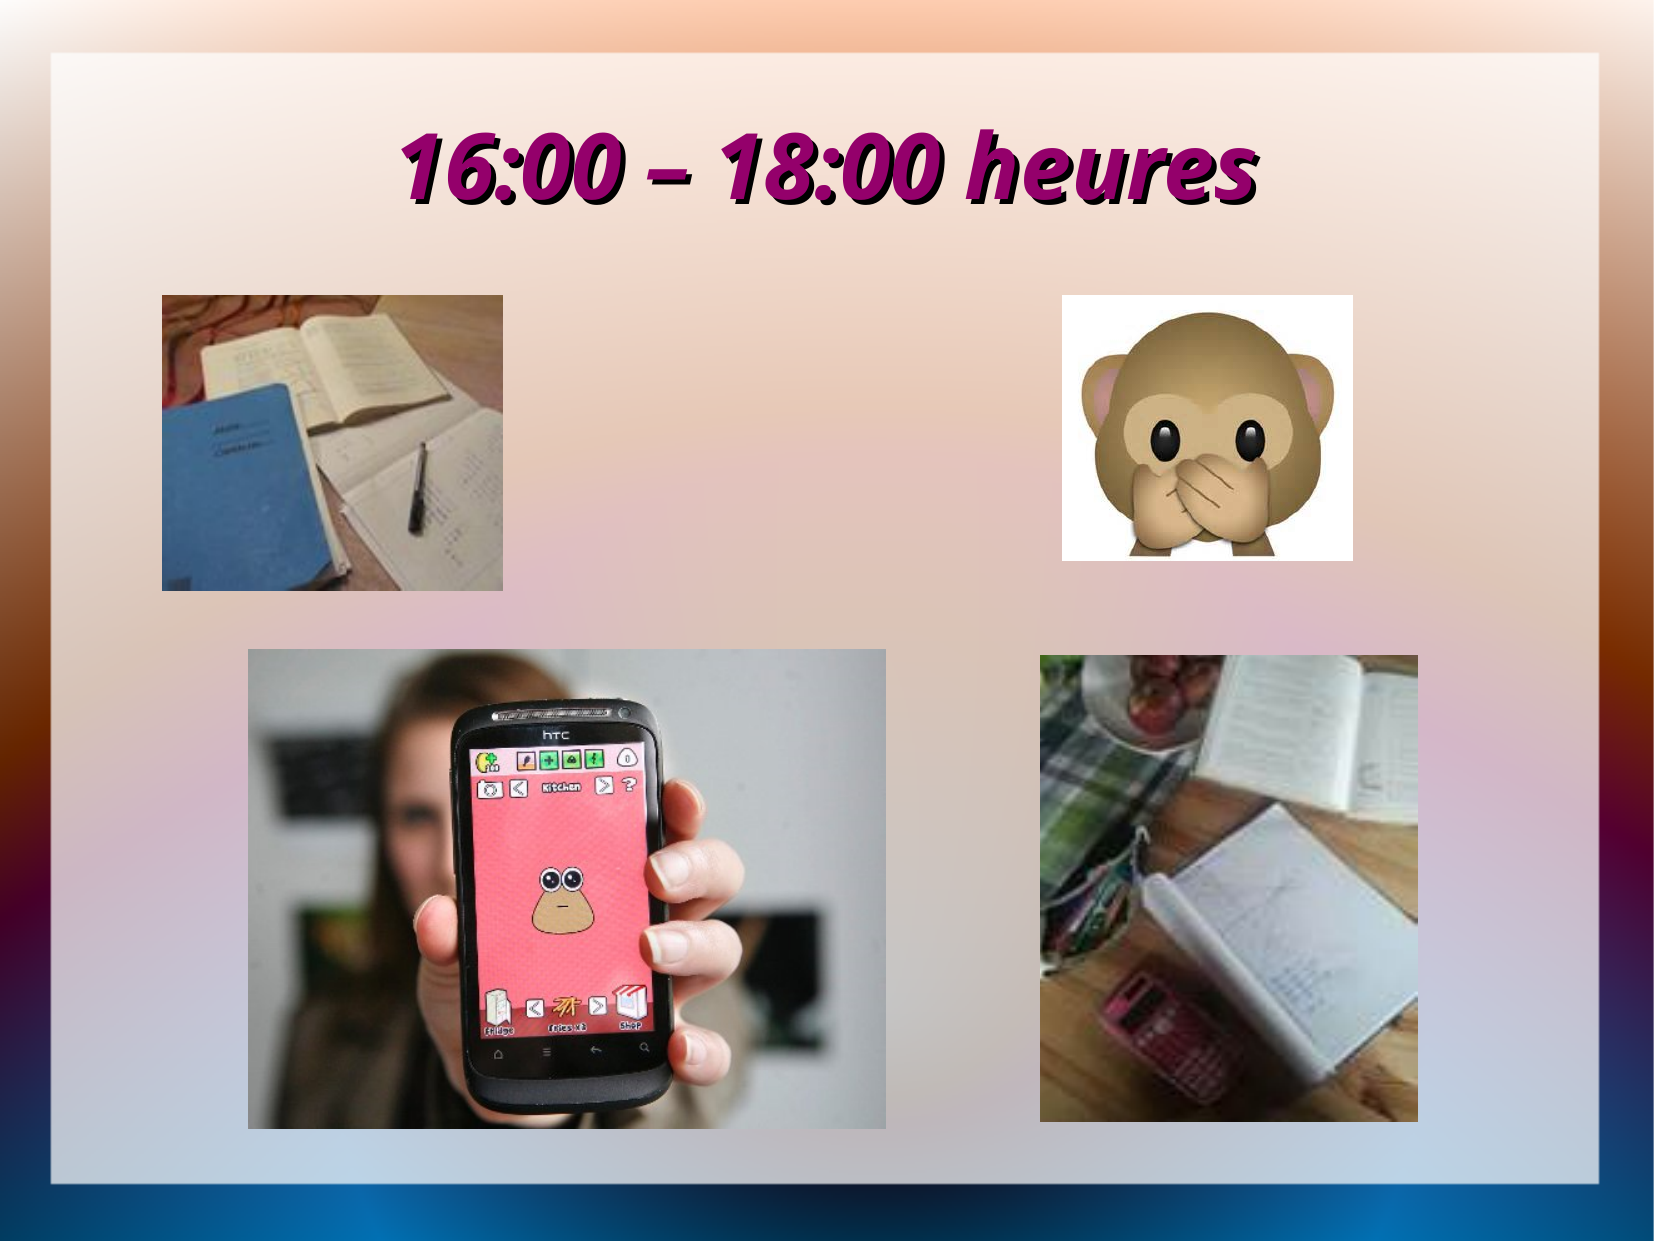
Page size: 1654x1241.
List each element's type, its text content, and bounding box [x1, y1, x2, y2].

title 16:00 – 18:00 heures [82, 55, 1571, 263]
picture [0, 0, 1654, 1241]
